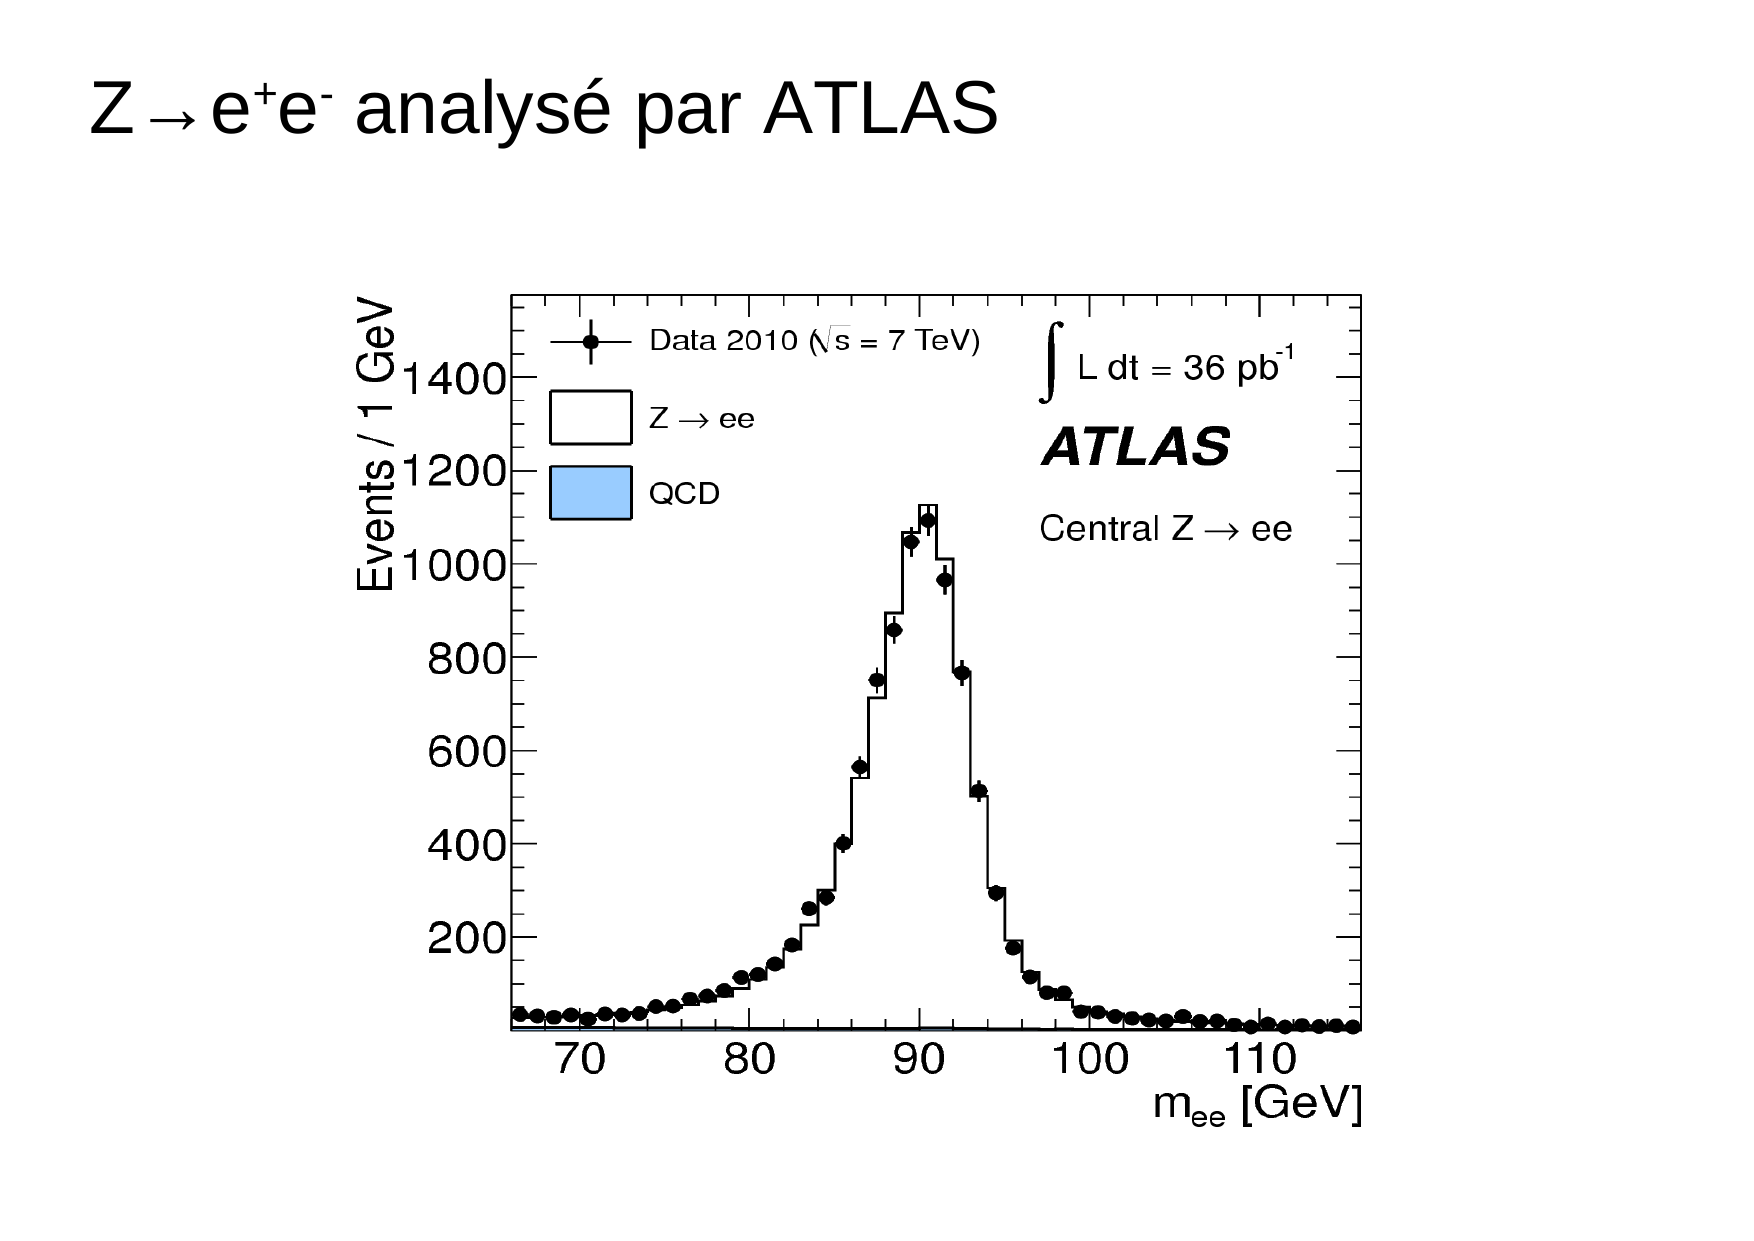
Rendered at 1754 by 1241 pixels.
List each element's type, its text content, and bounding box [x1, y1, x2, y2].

title Z→e+e- analysé par ATLAS [75, 50, 1686, 157]
picture [339, 238, 1415, 1182]
